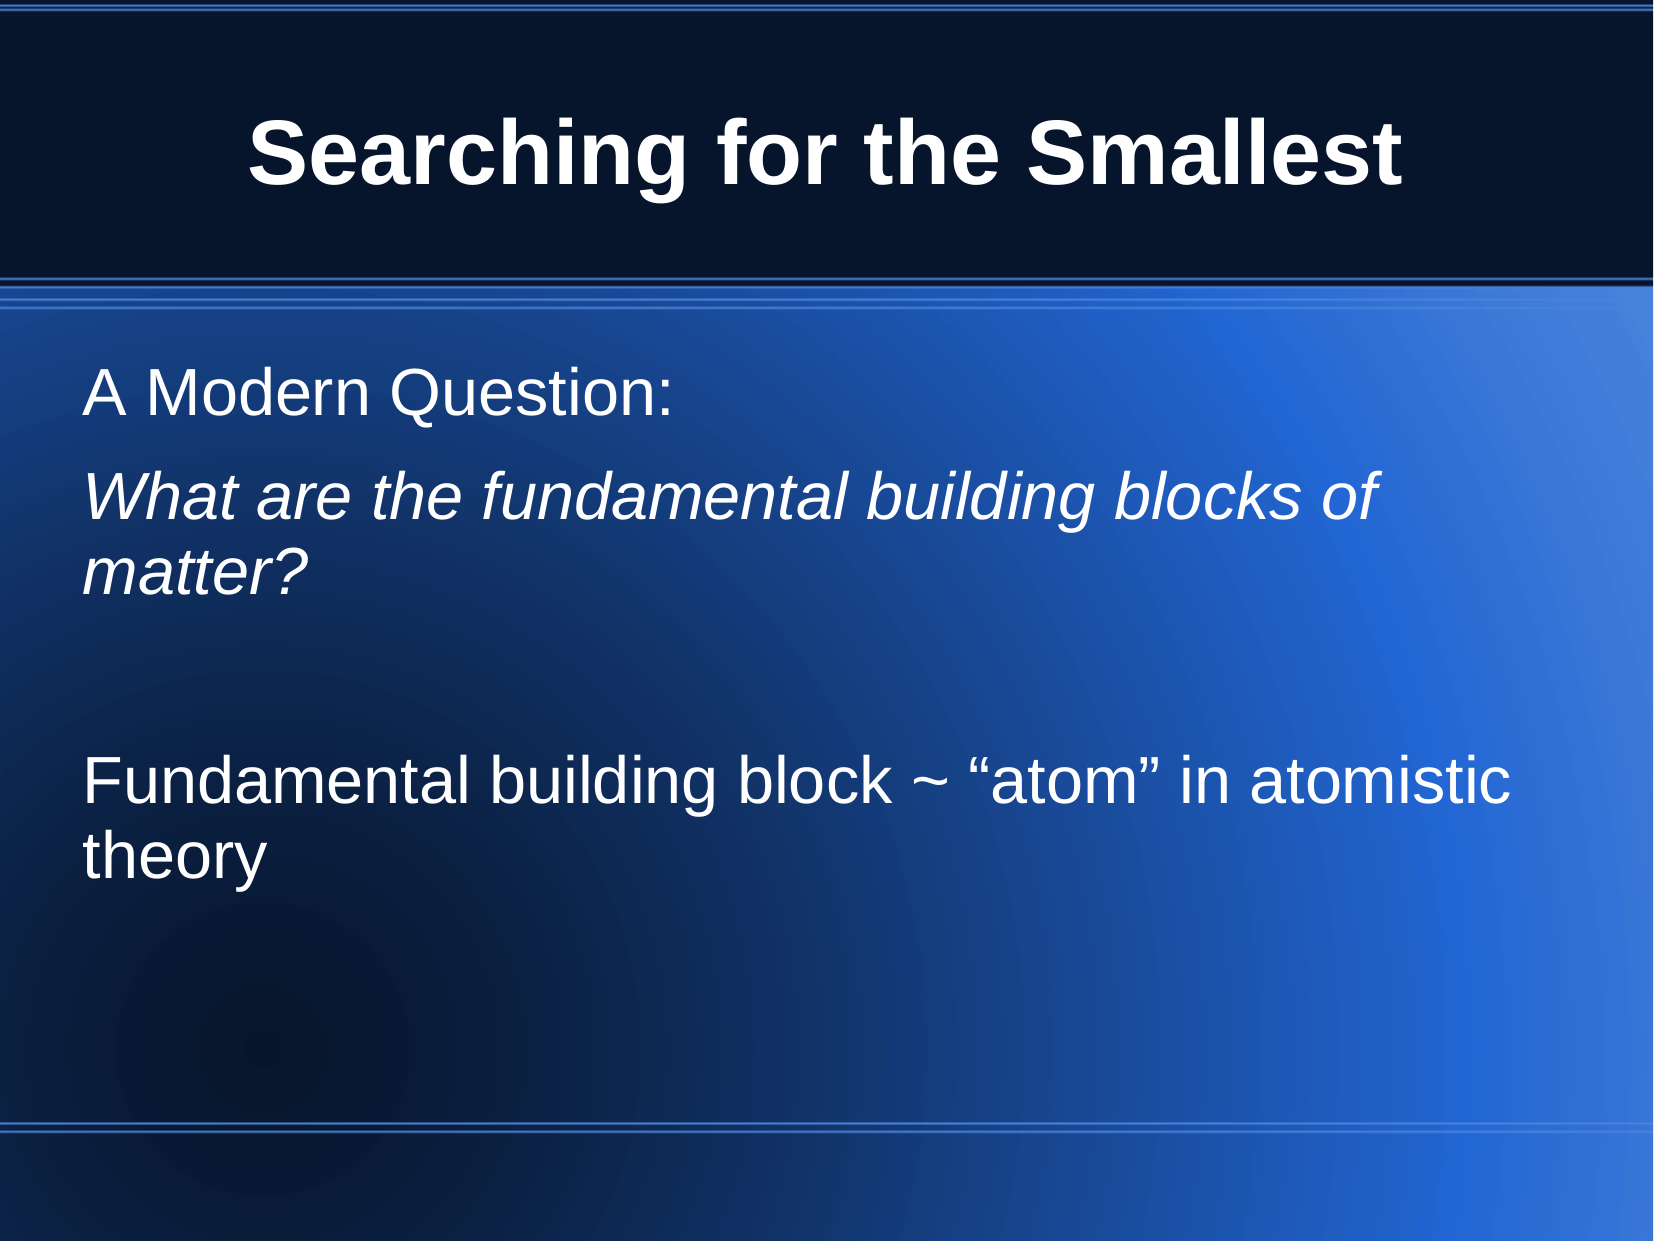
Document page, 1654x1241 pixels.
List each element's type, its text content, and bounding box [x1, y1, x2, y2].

picture [0, 0, 1654, 1241]
list A Modern Question: What are the fundamental building blocks of matter? Fundamental building block ~ “atom” in atomistic theory [82, 355, 1571, 1058]
title Searching for the Smallest [82, 49, 1571, 257]
